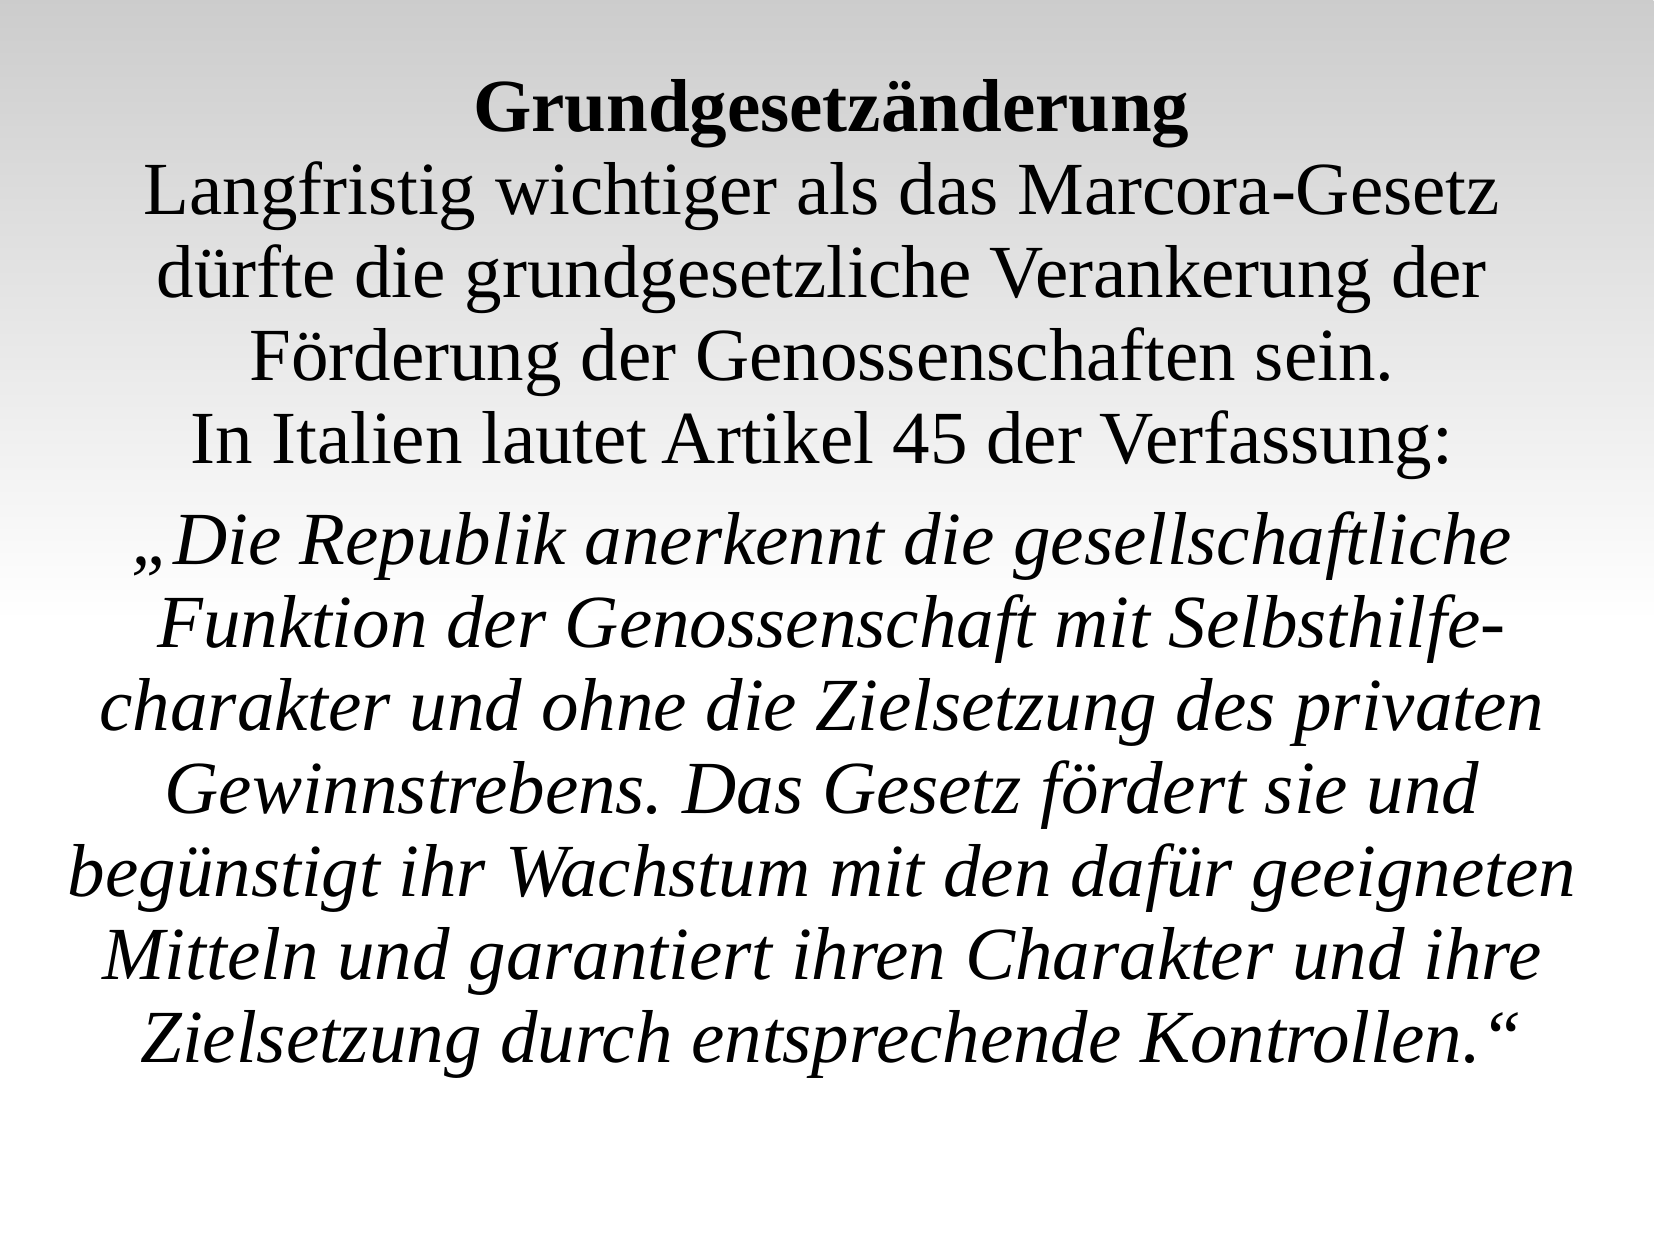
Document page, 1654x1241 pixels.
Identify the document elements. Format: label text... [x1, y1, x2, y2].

text_box Grundgesetzänderung Langfristig wichtiger als das Marcora-Gesetz dürfte die grundgesetzliche Verankerung der Förderung der Genossenschaften sein. In Italien lautet Artikel 45 der Verfassung: „Die Republik anerkennt die gesellschaftliche Funktion der Genossenschaft mit Selbsthilfe- charakter und ohne die Zielsetzung des privaten Gewinnstrebens. Das Gesetz fördert sie und begünstigt ihr Wachstum mit den dafür geeigneten Mitteln und garantiert ihren Charakter und ihre Zielsetzung durch entsprechende Kontrollen.“ [53, 57, 1618, 1086]
